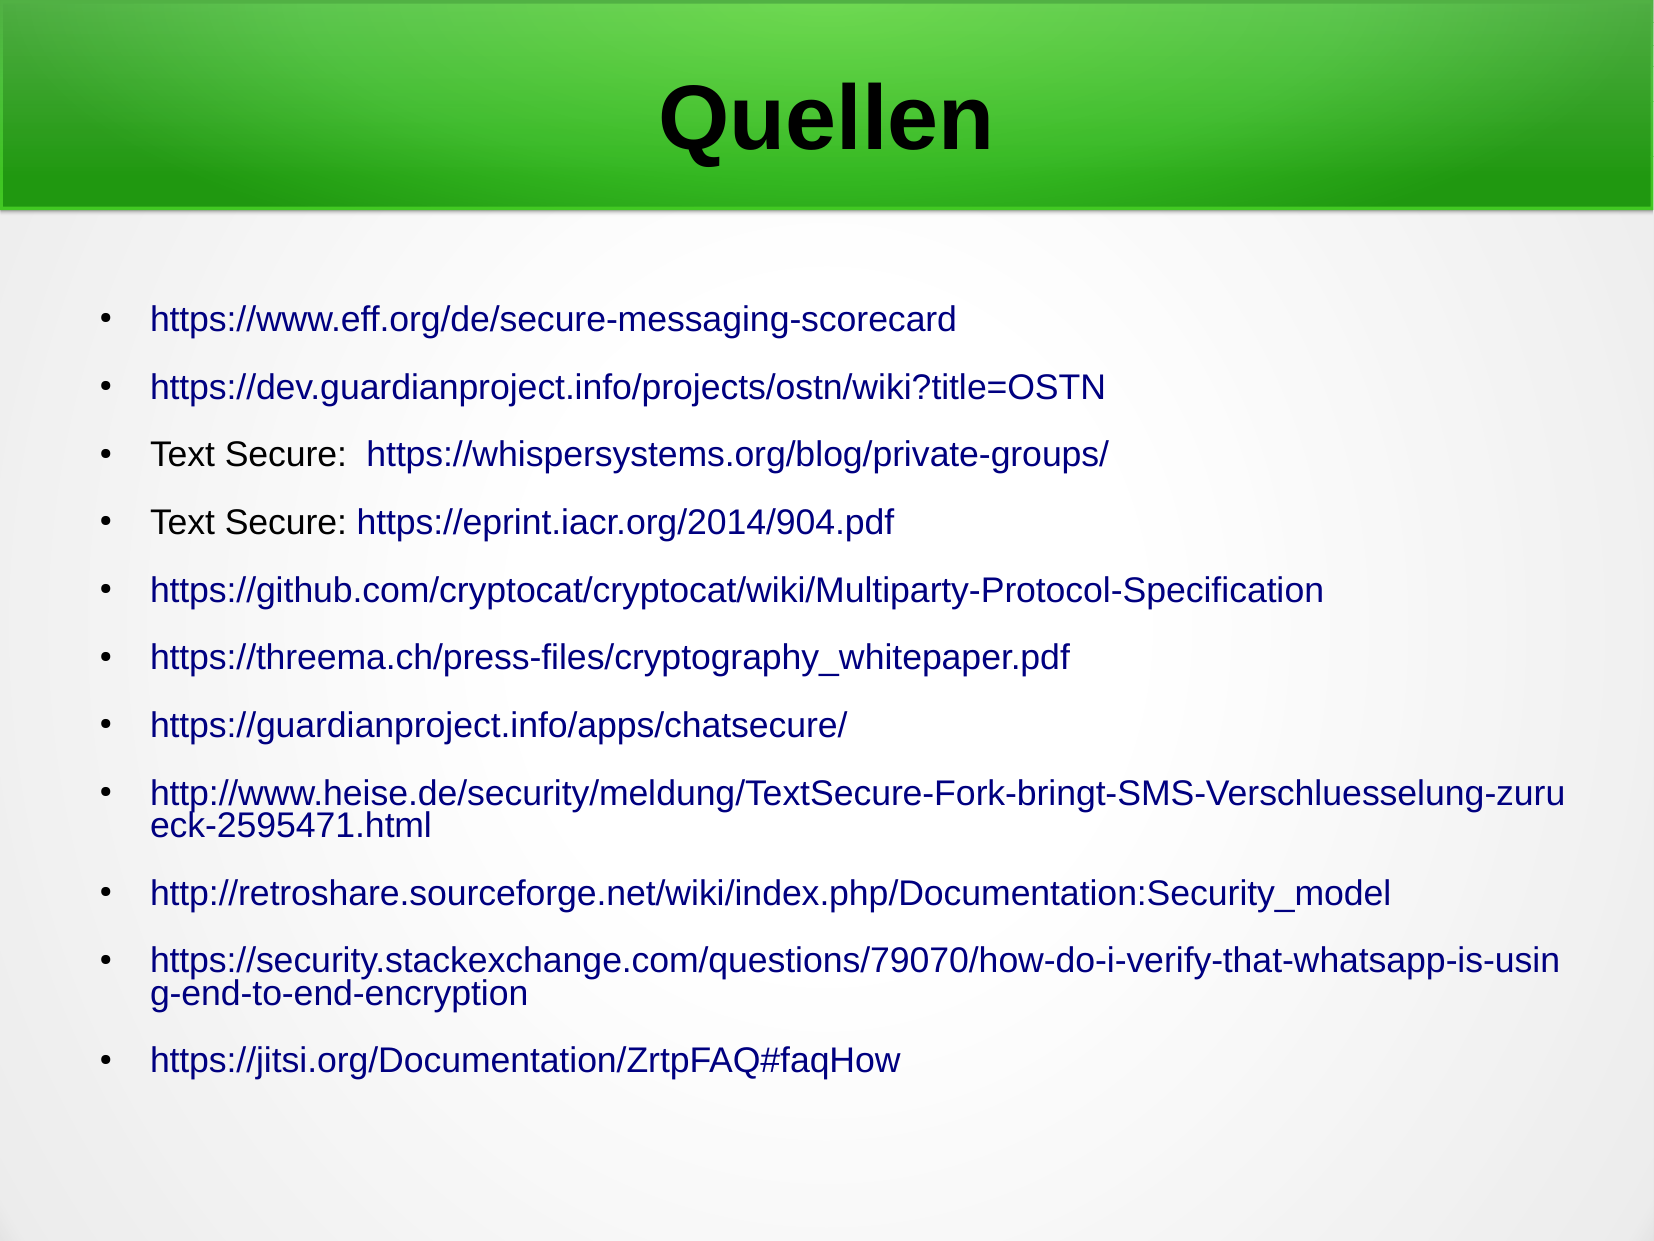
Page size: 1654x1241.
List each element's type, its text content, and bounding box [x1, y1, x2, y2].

title Quellen [82, 47, 1571, 189]
list https://www.eff.org/de/secure-messaging-scorecard https://dev.guardianproject.info/projects/ostn/wiki?title=OSTN Text Secure: https://whispersystems.org/blog/private-groups/ Text Secure: https://eprint.iacr.org/2014/904.pdf https://github.com/cryptocat/cryptocat/wiki/Multiparty-Protocol-Specification https://threema.ch/press-files/cryptography_whitepaper.pdf https://guardianproject.info/apps/chatsecure/ http://www.heise.de/security/meldung/TextSecure-Fork-bringt-SMS-Verschluesselung-zurueck-2595471.html http://retroshare.sourceforge.net/wiki/index.php/Documentation:Security_model https://security.stackexchange.com/questions/79070/how-do-i-verify-that-whatsapp-is-using-end-to-end-encryption https://jitsi.org/Documentation/ZrtpFAQ#faqHow [82, 299, 1571, 1019]
